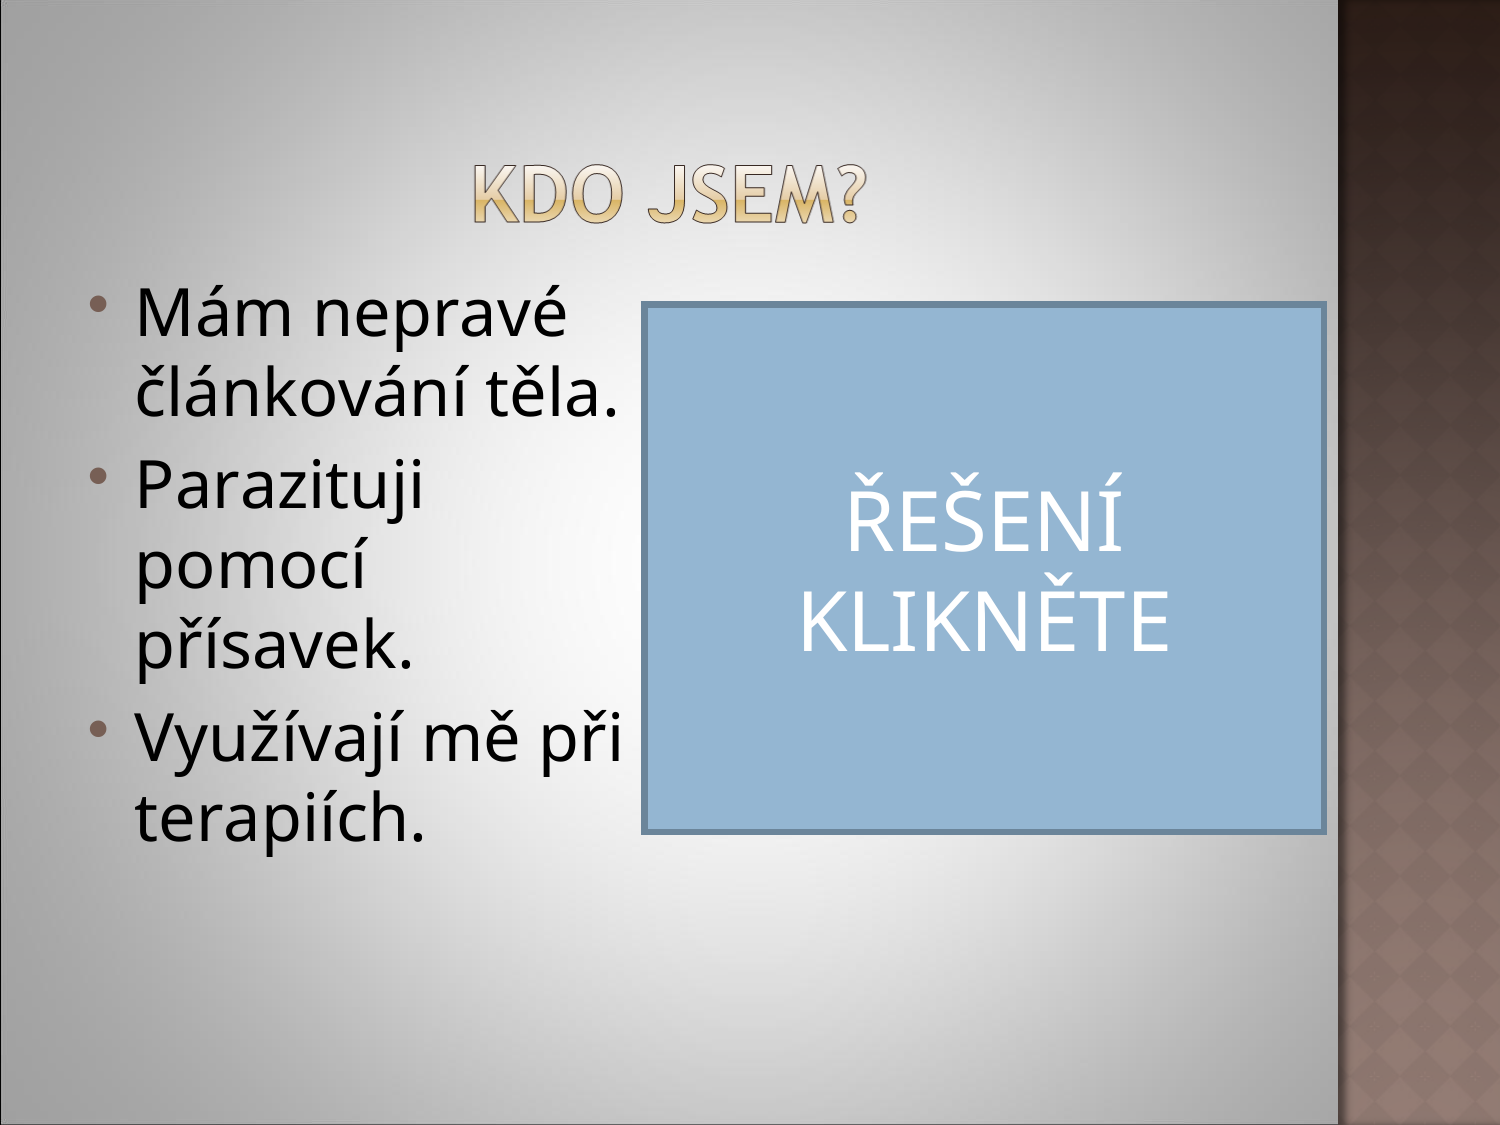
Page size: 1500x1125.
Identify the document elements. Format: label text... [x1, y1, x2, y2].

text_box ŘEŠENÍ KLIKNĚTE [644, 304, 1325, 833]
list Mám nepravé článkování těla. Parazituji pomocí přísavek. Využívají mě při terapiích. [74, 262, 653, 1006]
text_box [73, 52, 1265, 241]
picture [0, 0, 1500, 1125]
